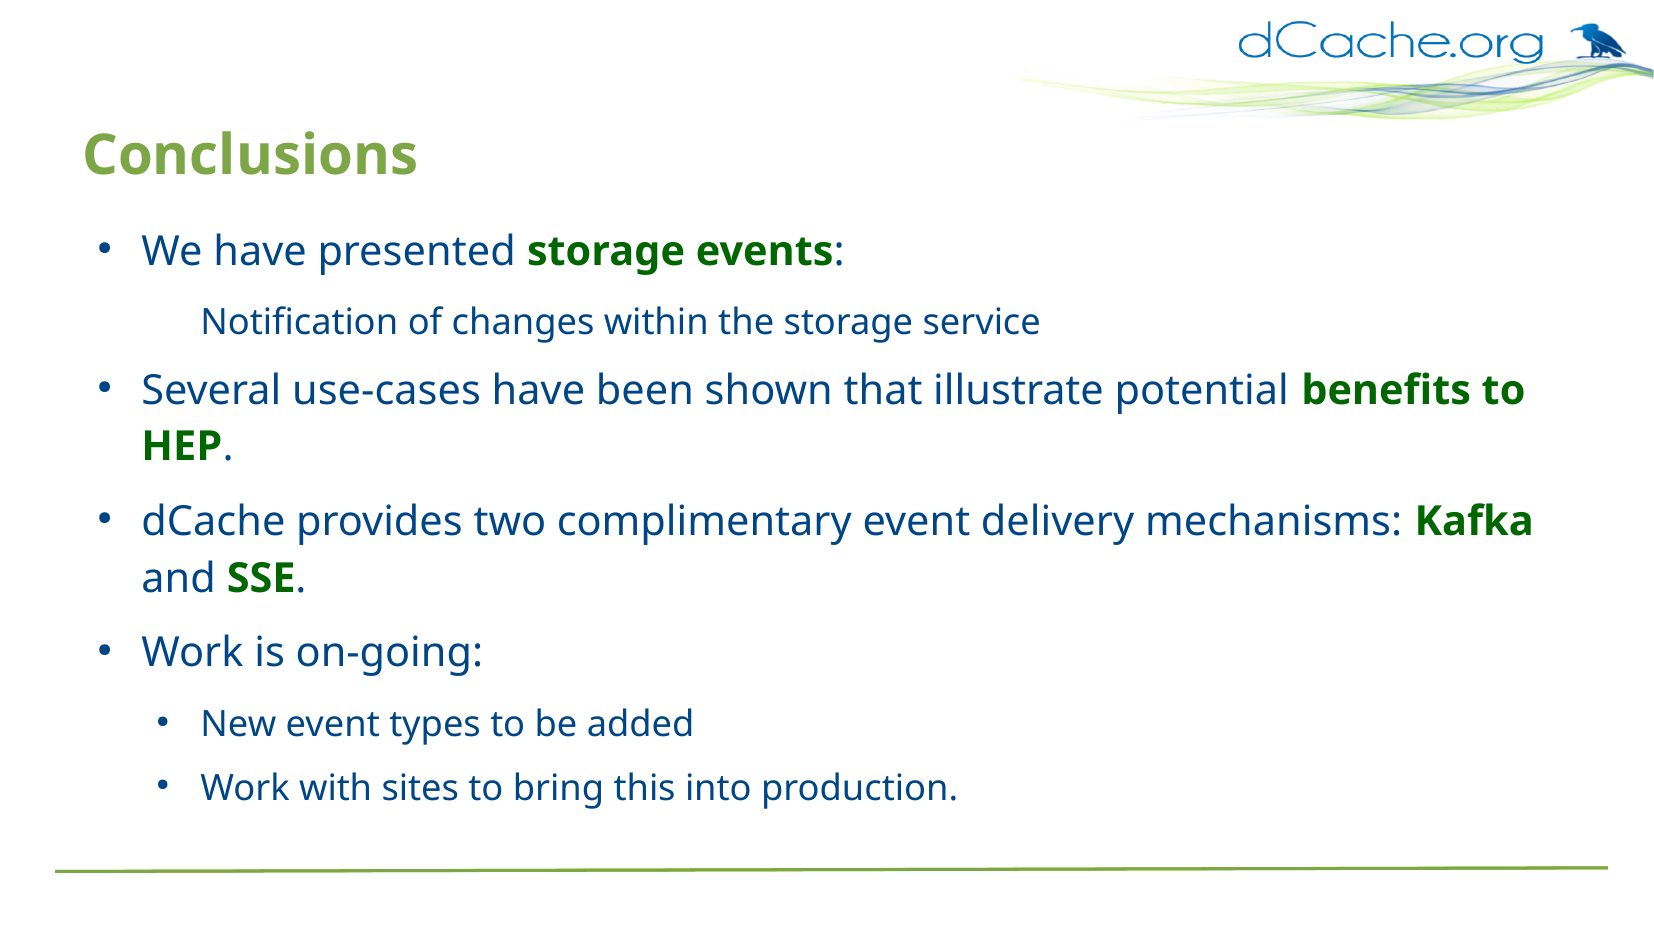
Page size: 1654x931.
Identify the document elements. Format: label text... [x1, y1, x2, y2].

picture [956, 12, 1654, 127]
list We have presented storage events: Notification of changes within the storage service Several use-cases have been shown that illustrate potential benefits to HEP. dCache provides two complimentary event delivery mechanisms: Kafka and SSE. Work is on-going: New event types to be added Work with sites to bring this into production. [82, 221, 1591, 865]
title Conclusions [82, 116, 1605, 189]
